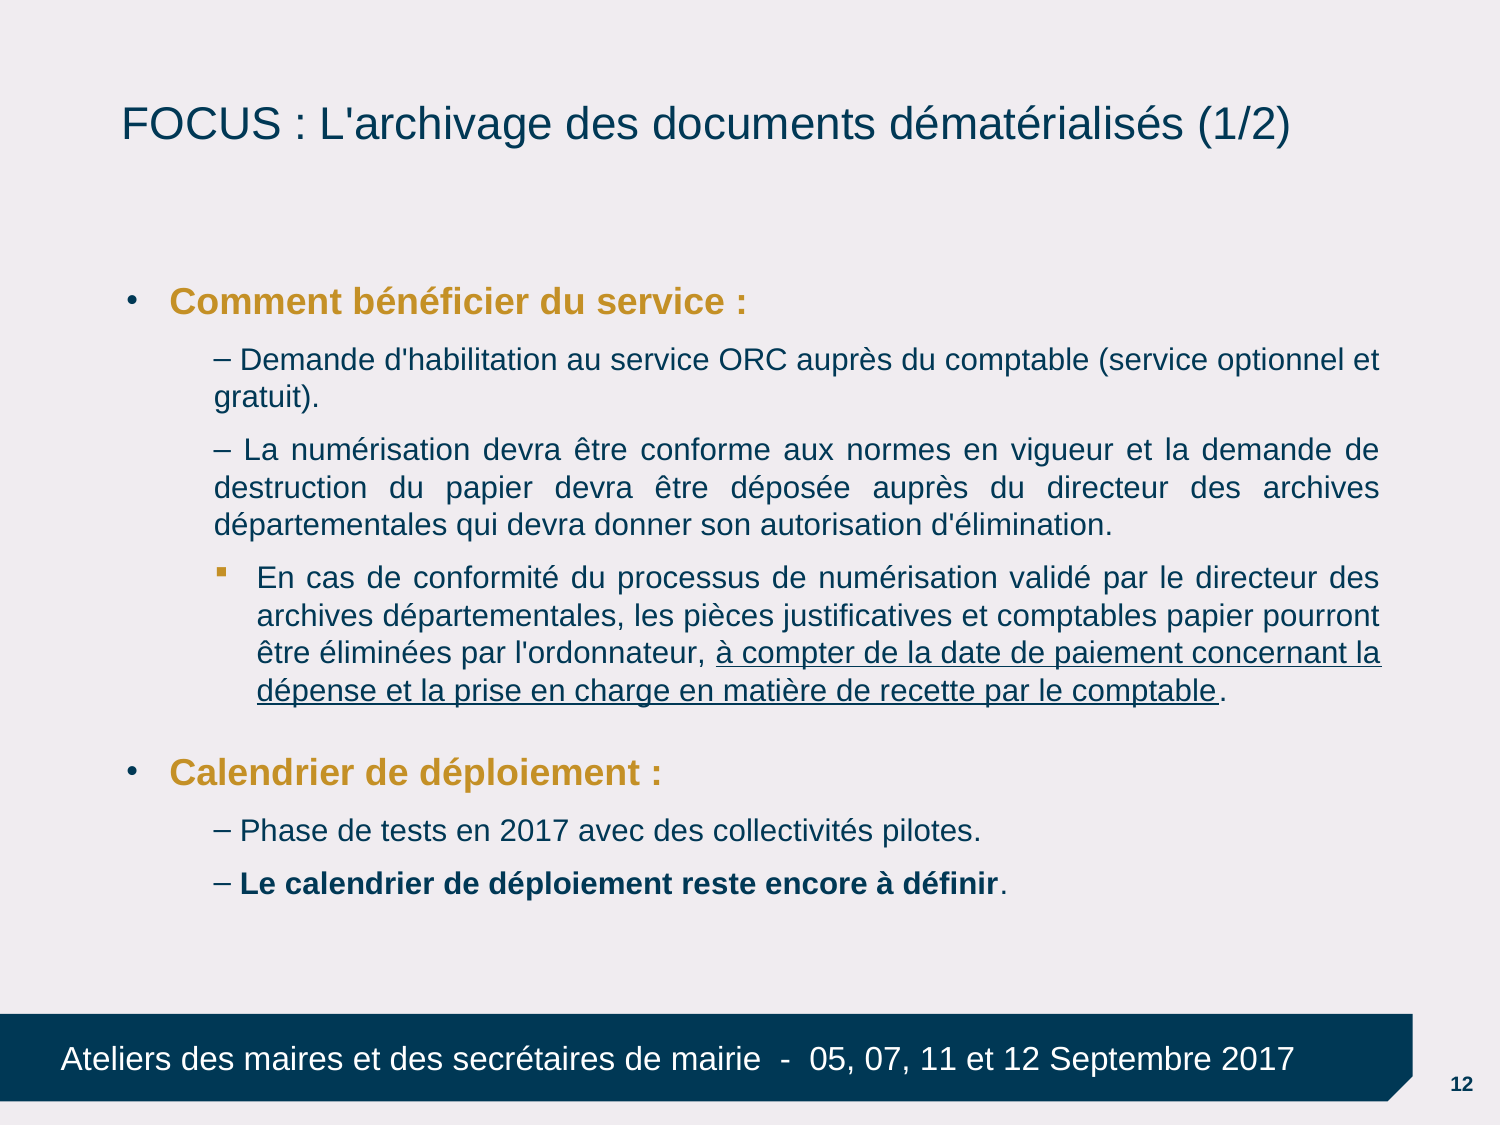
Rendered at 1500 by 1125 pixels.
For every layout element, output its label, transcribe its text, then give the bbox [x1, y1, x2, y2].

list Comment bénéficier du service : Demande d'habilitation au service ORC auprès du comptable (service optionnel et gratuit). La numérisation devra être conforme aux normes en vigueur et la demande de destruction du papier devra être déposée auprès du directeur des archives départementales qui devra donner son autorisation d'élimination. En cas de conformité du processus de numérisation validé par le directeur des archives départementales, les pièces justificatives et comptables papier pourront être éliminées par l'ordonnateur, à compter de la date de paiement concernant la dépense et la prise en charge en matière de recette par le comptable. Calendrier de déploiement : Phase de tests en 2017 avec des collectivités pilotes. Le calendrier de déploiement reste encore à définir. [125, 277, 1382, 910]
title FOCUS : L'archivage des documents dématérialisés (1/2) [121, 68, 1438, 180]
